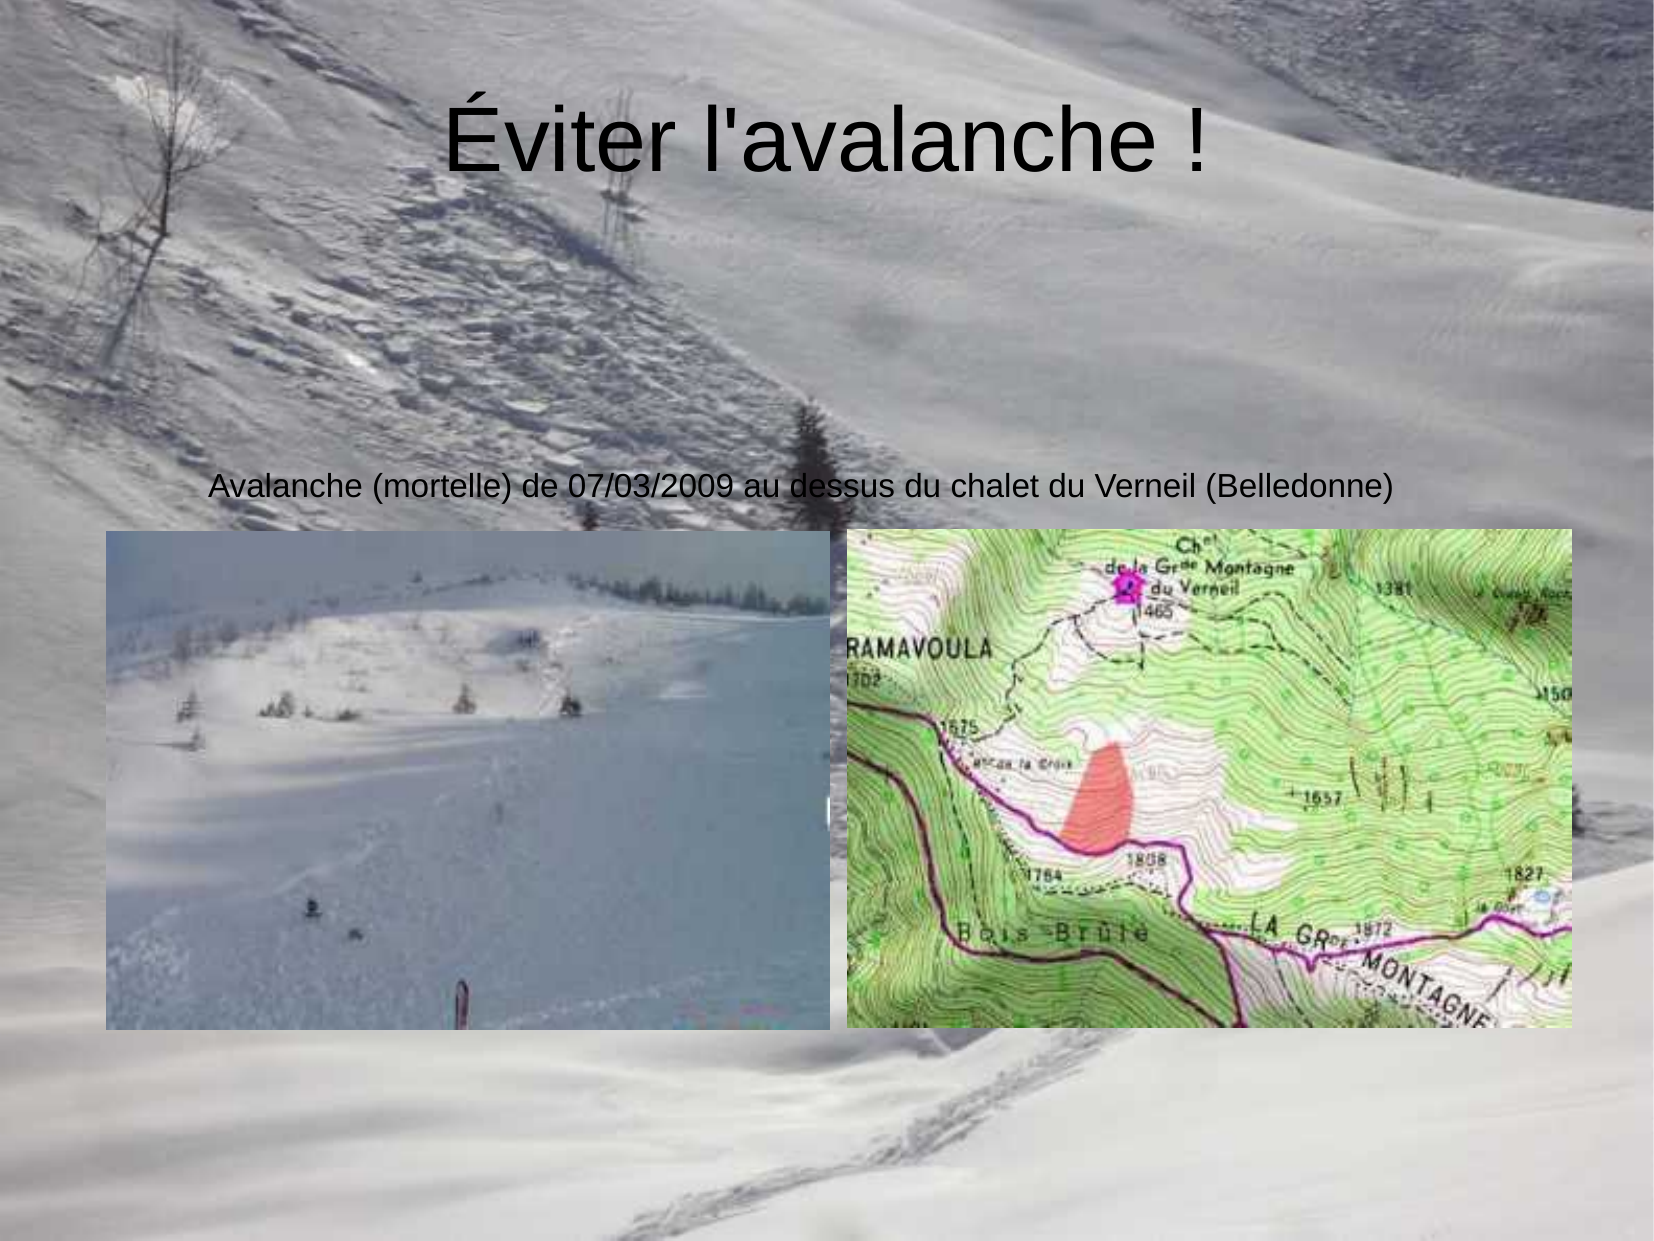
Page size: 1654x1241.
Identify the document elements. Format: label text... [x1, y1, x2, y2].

text_box Avalanche (mortelle) de 07/03/2009 au dessus du chalet du Verneil (Belledonne) [193, 460, 1411, 513]
picture [0, 0, 1654, 1241]
title Éviter l'avalanche ! [59, 61, 1595, 219]
